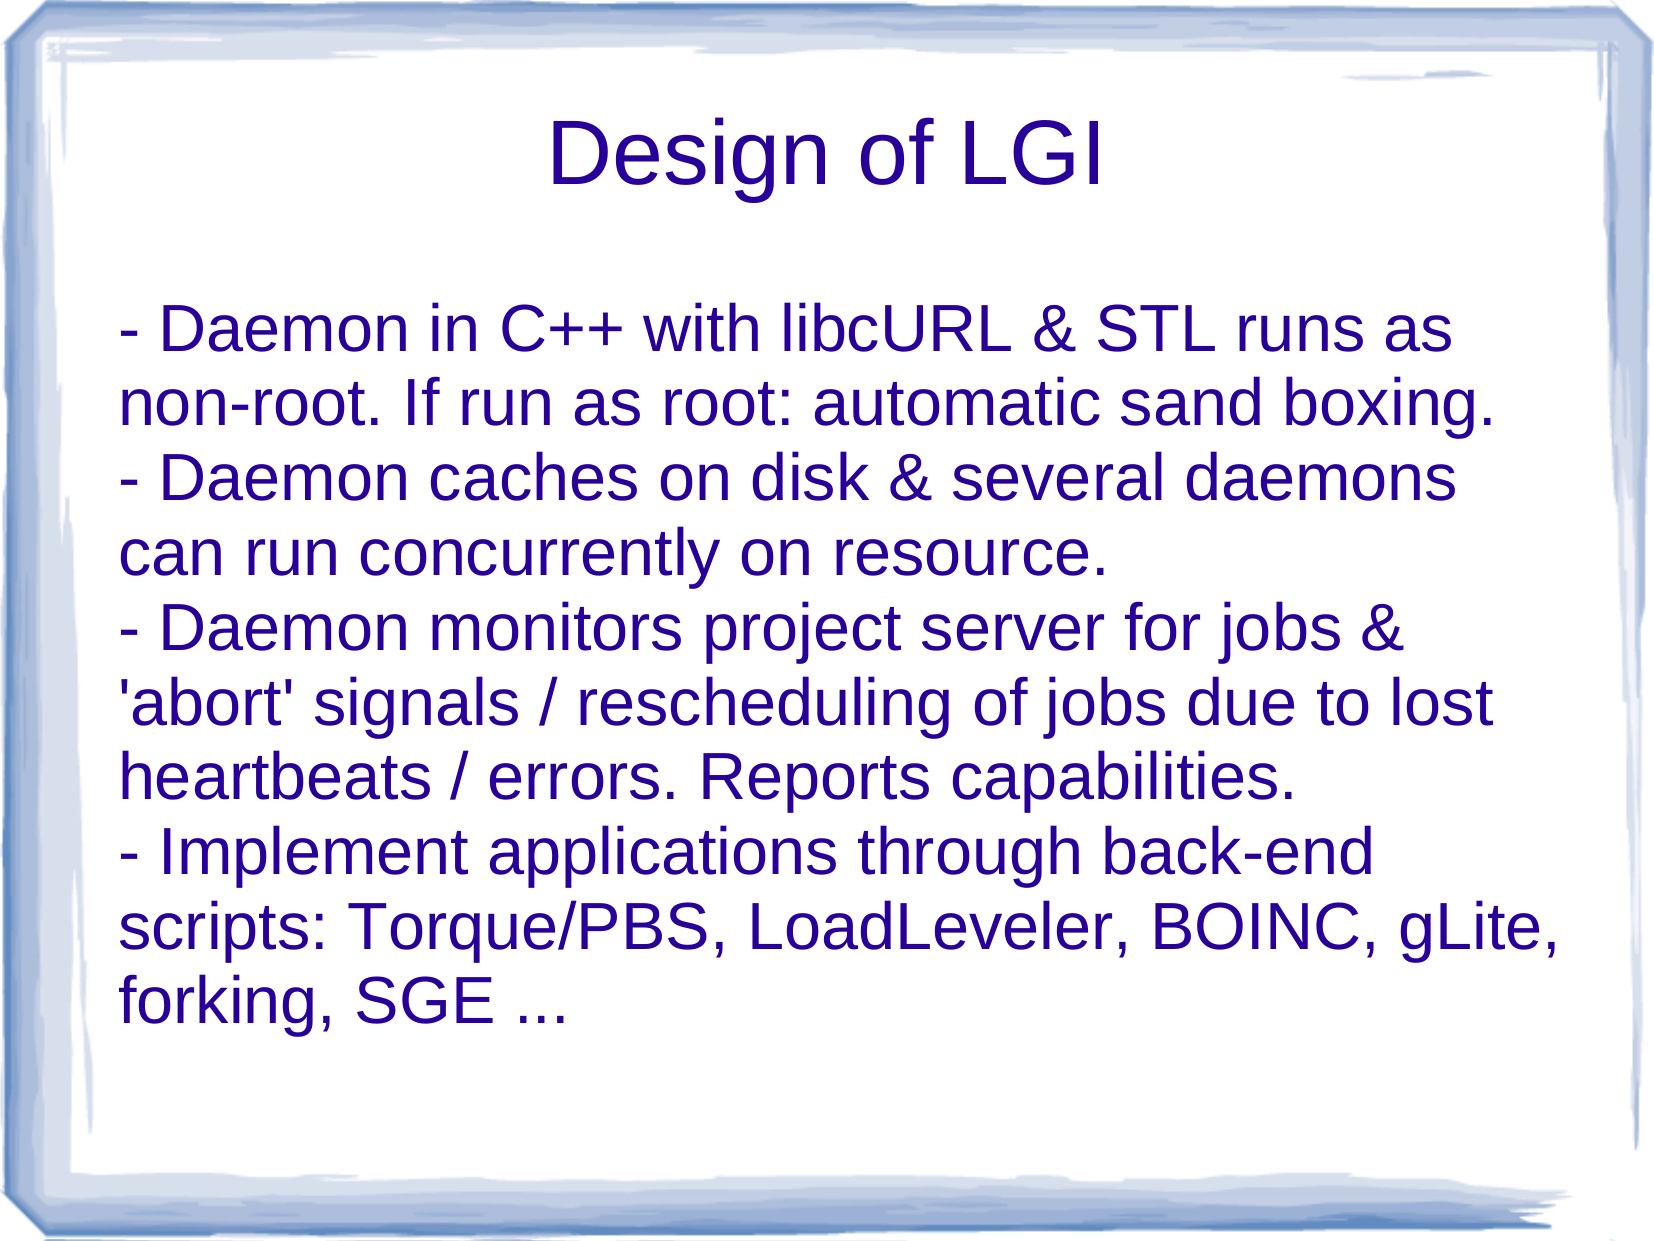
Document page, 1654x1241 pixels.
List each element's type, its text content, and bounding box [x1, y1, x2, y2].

picture [0, 0, 1654, 1241]
subtitle - Daemon in C++ with libcURL & STL runs as non-root. If run as root: automatic sand boxing. - Daemon caches on disk & several daemons can run concurrently on resource. - Daemon monitors project server for jobs & 'abort' signals / rescheduling of jobs due to lost heartbeats / errors. Reports capabilities. - Implement applications through back-end scripts: Torque/PBS, LoadLeveler, BOINC, gLite, forking, SGE ... [118, 236, 1571, 1093]
title Design of LGI [82, 56, 1571, 250]
